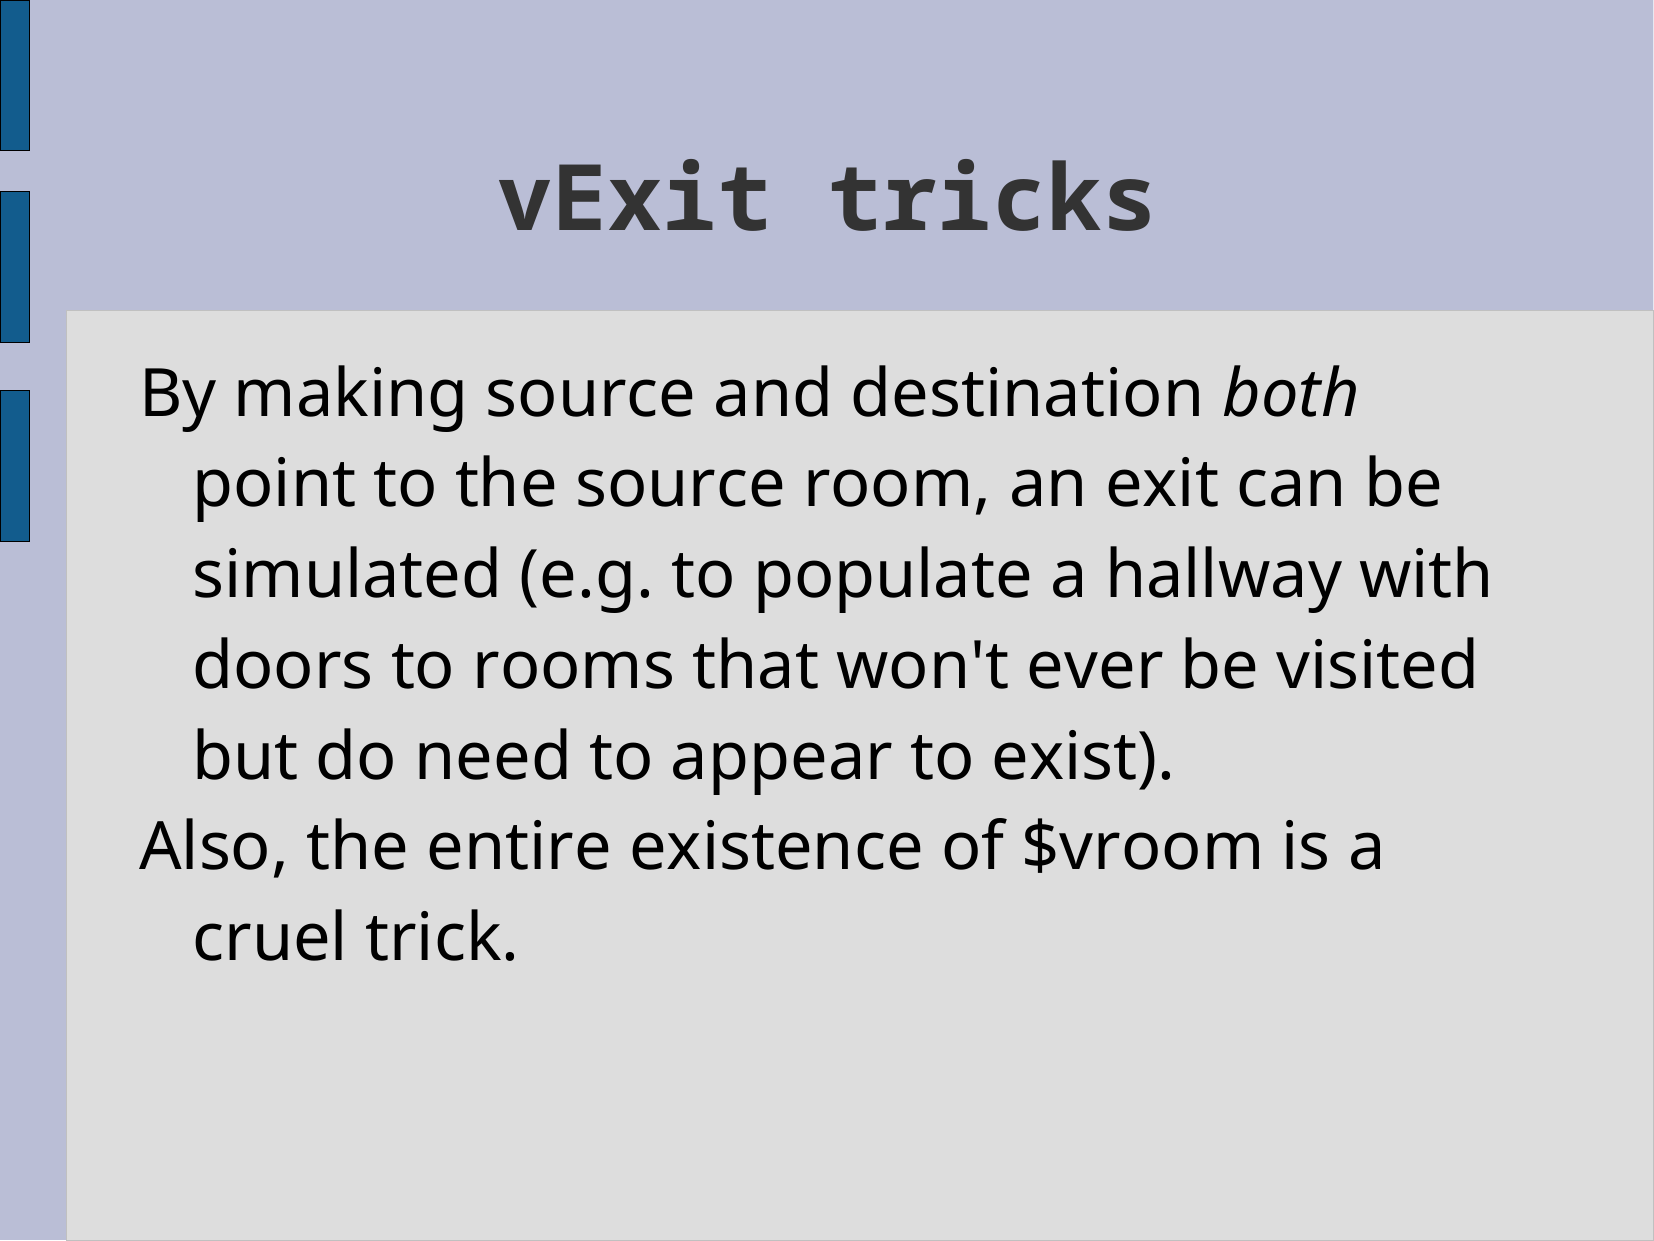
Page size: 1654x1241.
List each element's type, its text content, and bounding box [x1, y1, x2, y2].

list By making source and destination both point to the source room, an exit can be simulated (e.g. to populate a hallway with doors to rooms that won't ever be visited but do need to appear to exist). Also, the entire existence of $vroom is a cruel trick. [121, 344, 1534, 1127]
title vExit tricks [121, 91, 1534, 299]
